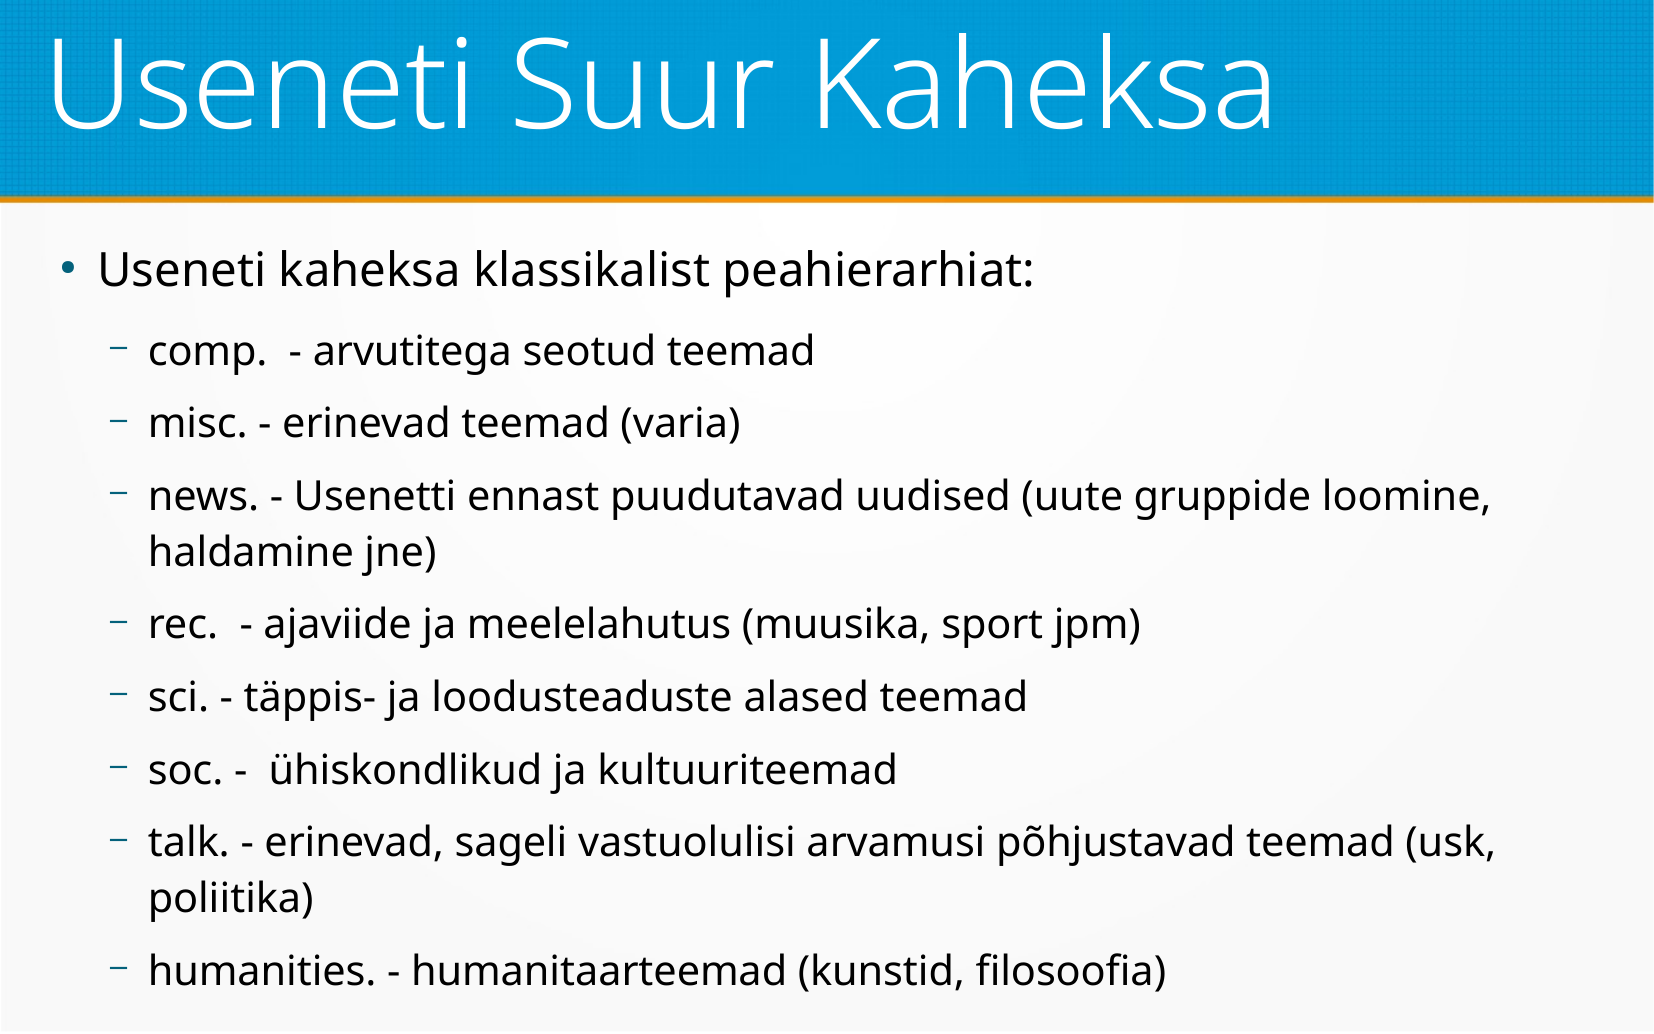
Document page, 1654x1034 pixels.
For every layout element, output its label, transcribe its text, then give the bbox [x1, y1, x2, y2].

picture [0, 195, 1654, 1034]
list Useneti kaheksa klassikalist peahierarhiat: comp. - arvutitega seotud teemad misc. - erinevad teemad (varia) news. - Usenetti ennast puudutavad uudised (uute gruppide loomine, haldamine jne) rec. - ajaviide ja meelelahutus (muusika, sport jpm) sci. - täppis- ja loodusteaduste alased teemad soc. - ühiskondlikud ja kultuuriteemad talk. - erinevad, sageli vastuolulisi arvamusi põhjustavad teemad (usk, poliitika) humanities. - humanitaarteemad (kunstid, filosoofia) [47, 236, 1607, 1002]
title Useneti Suur Kaheksa [43, 0, 1619, 166]
